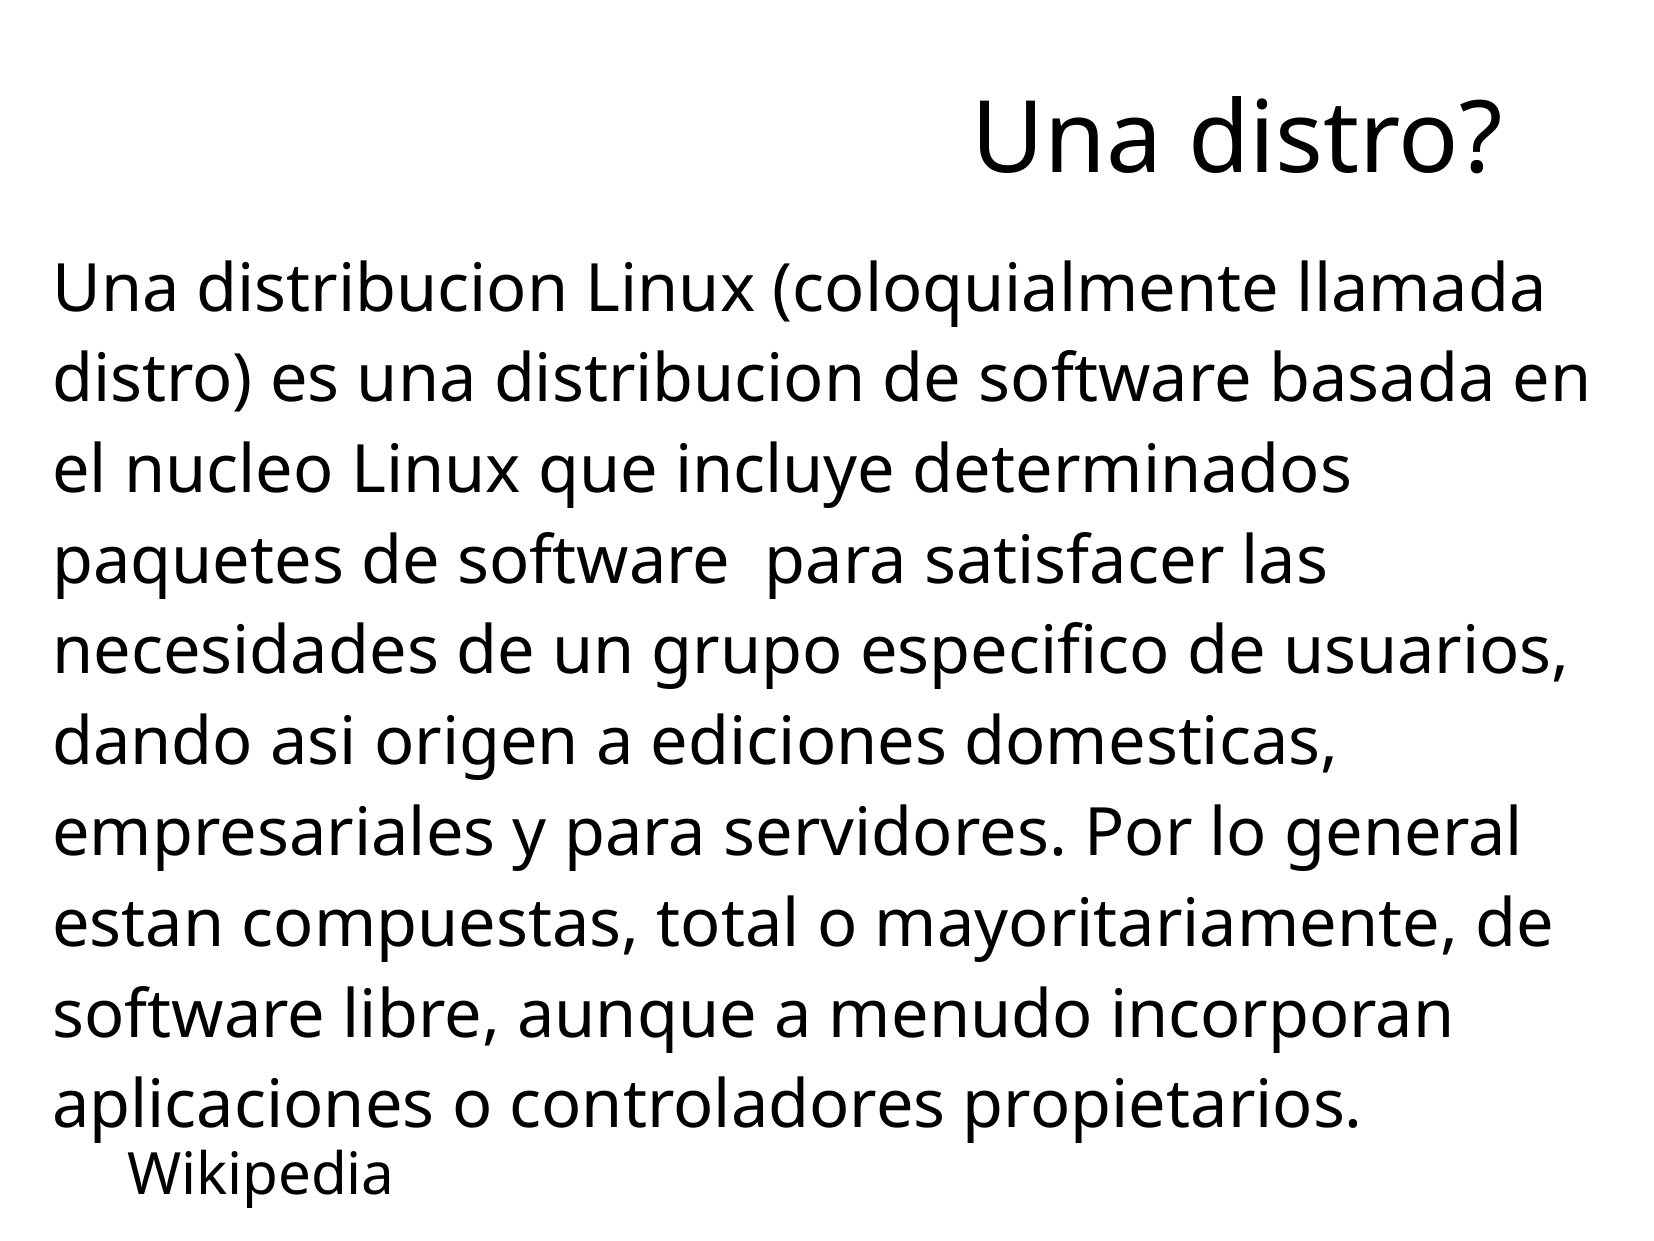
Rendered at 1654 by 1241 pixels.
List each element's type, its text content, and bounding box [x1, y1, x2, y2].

text_box Wikipedia [112, 1125, 427, 1208]
title Una distro? [862, 37, 1613, 230]
text_box Una distribucion Linux (coloquialmente llamada distro) es una distribucion de software basada en el nucleo Linux que incluye determinados paquetes de software para satisfacer las necesidades de un grupo especifico de usuarios, dando asi origen a ediciones domesticas, empresariales y para servidores. Por lo general estan compuestas, total o mayoritariamente, de software libre, aunque a menudo incorporan aplicaciones o controladores propietarios. [37, 232, 1613, 1103]
